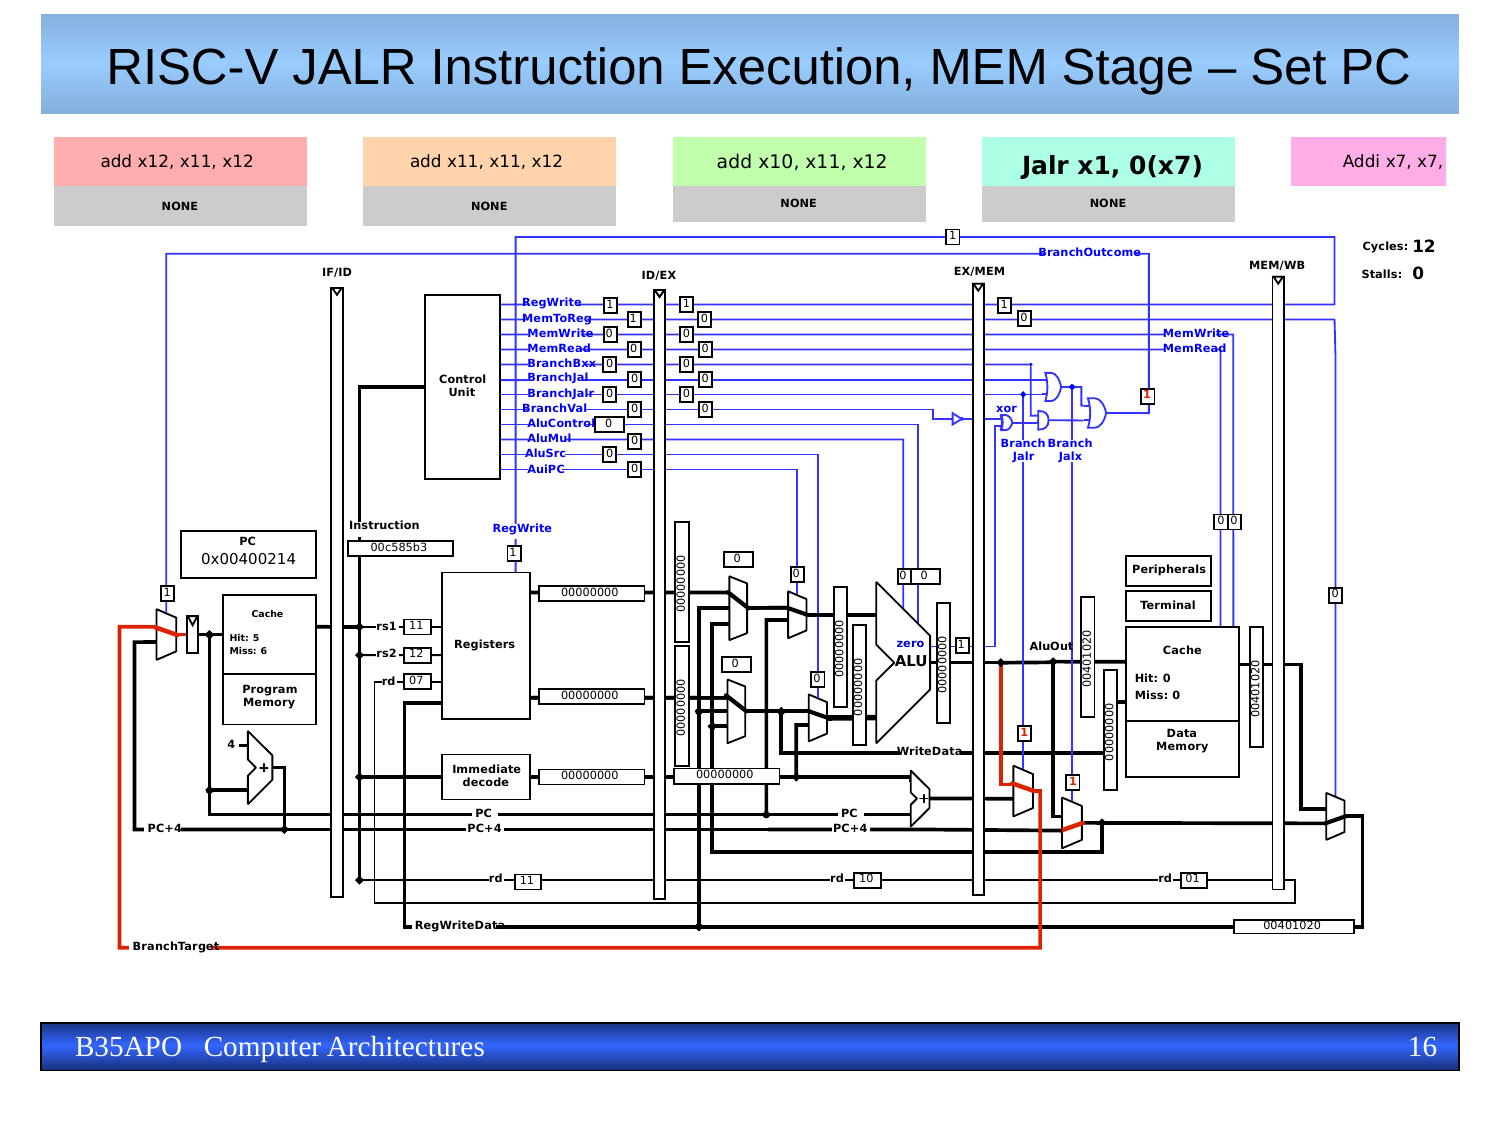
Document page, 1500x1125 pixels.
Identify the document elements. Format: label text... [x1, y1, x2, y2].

title RISC-V JALR Instruction Execution, MEM Stage – Set PC [41, 14, 1459, 114]
chart [27, 128, 1447, 978]
